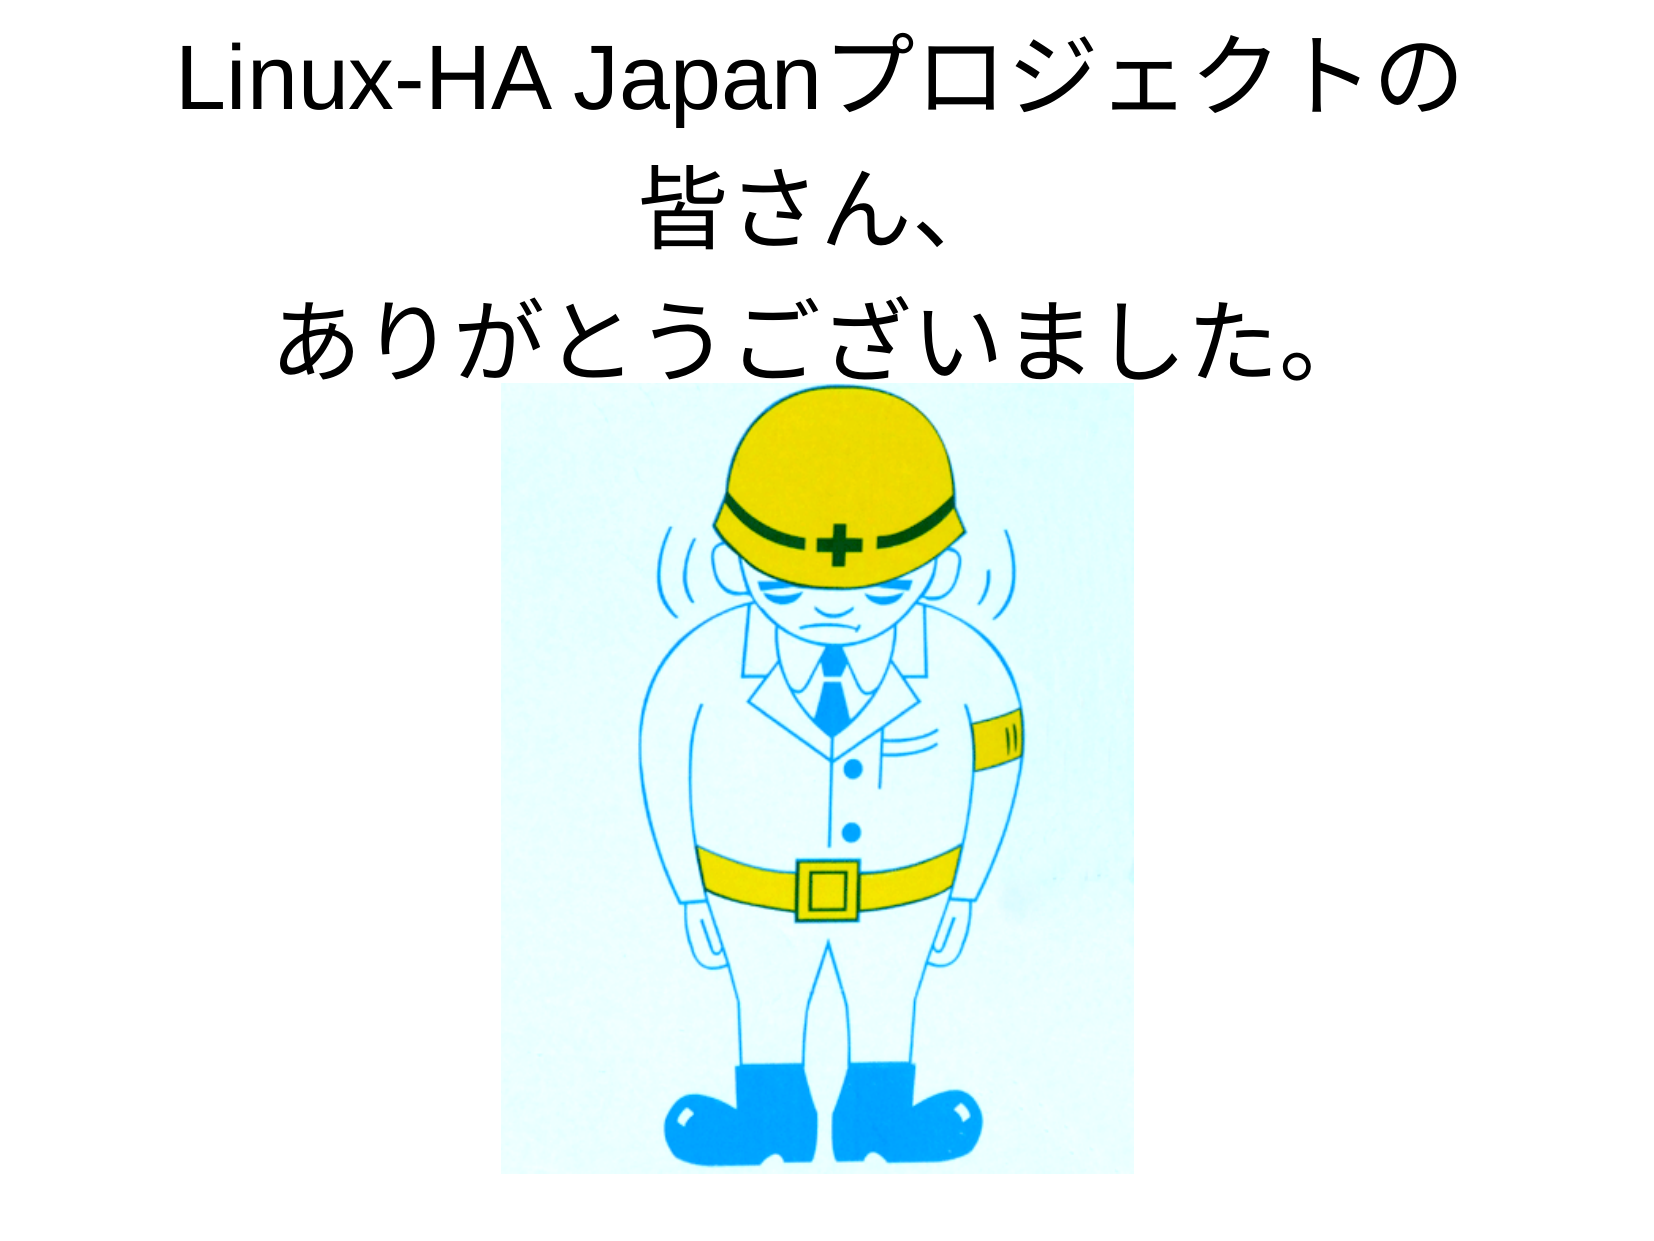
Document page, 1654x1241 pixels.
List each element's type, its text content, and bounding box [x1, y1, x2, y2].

picture [501, 383, 1134, 1174]
title Linux-HA Japanプロジェクトの 皆さん、 ありがとうございました。 [76, 59, 1565, 346]
